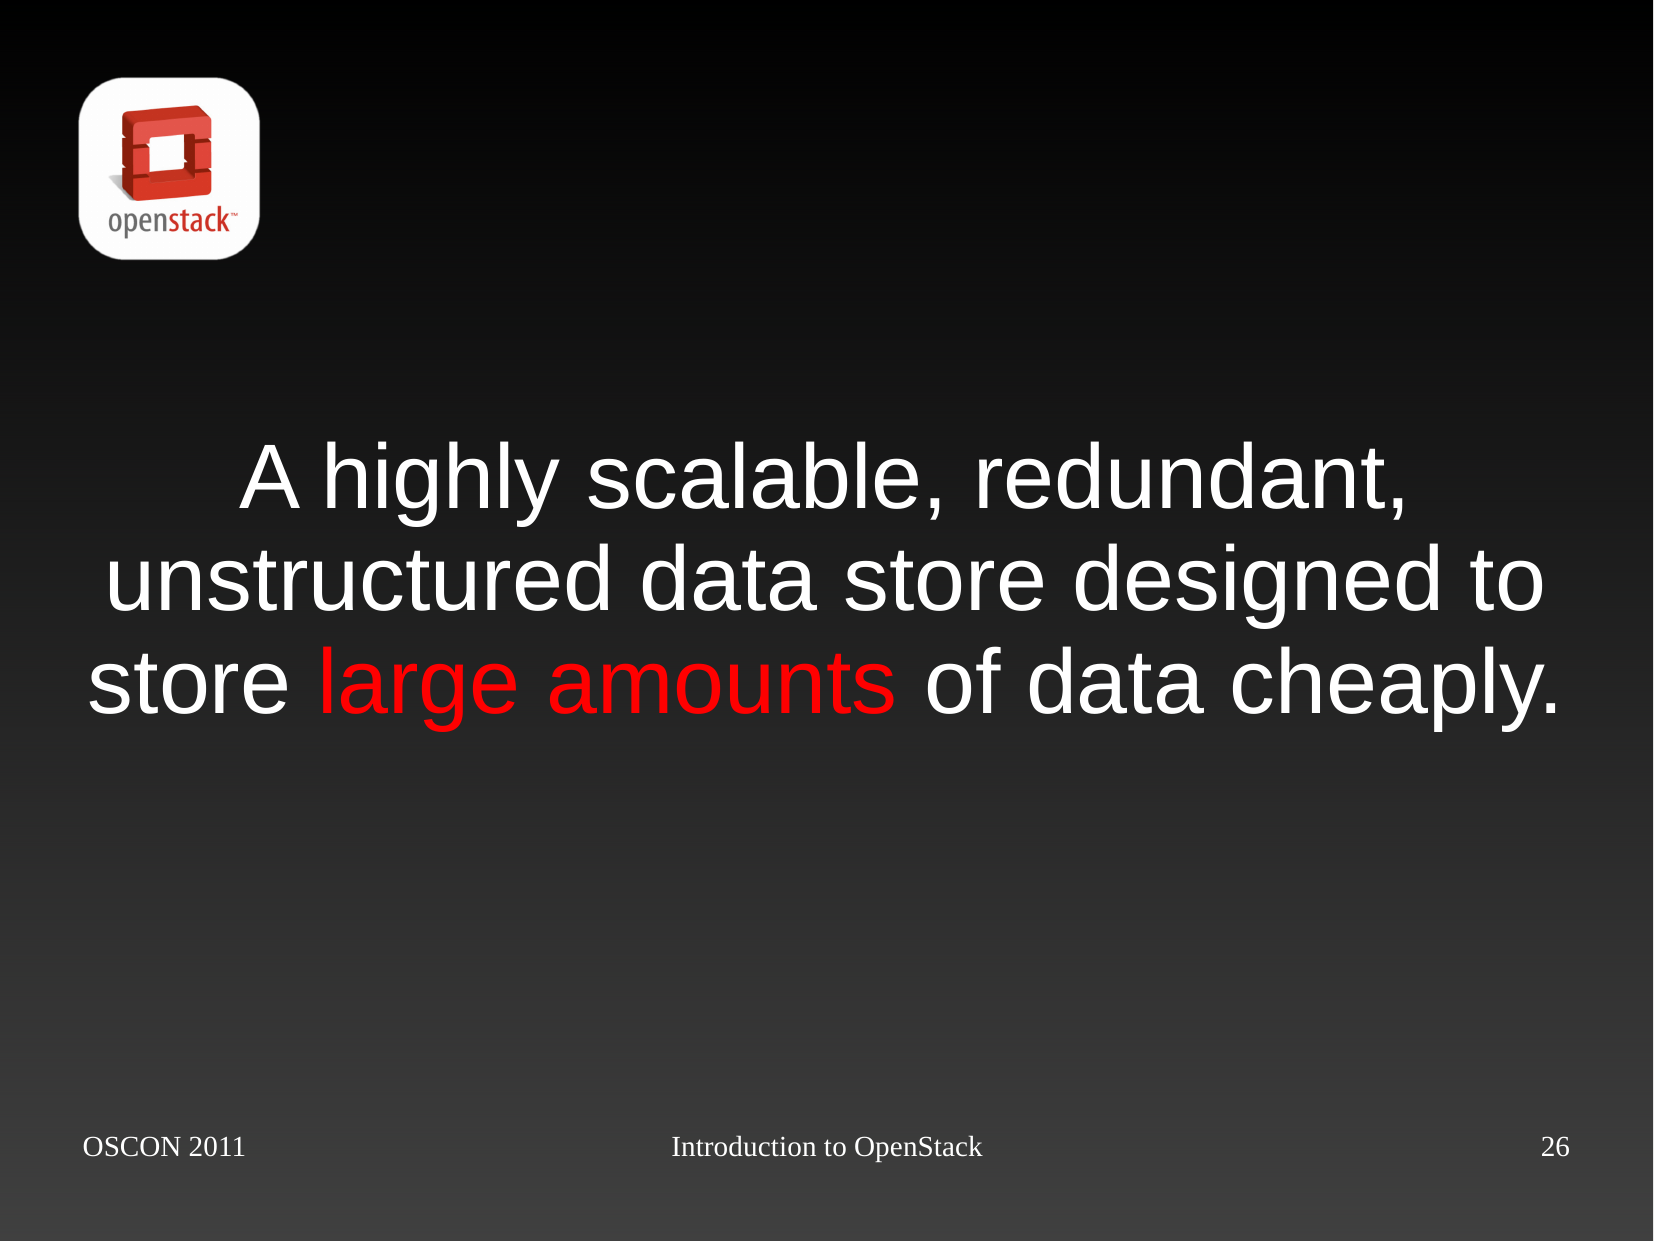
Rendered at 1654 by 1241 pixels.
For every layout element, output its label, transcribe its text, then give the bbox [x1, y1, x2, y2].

subtitle A highly scalable, redundant, unstructured data store designed to store large amounts of data cheaply. [82, 56, 1571, 1102]
picture [0, 0, 1654, 1241]
